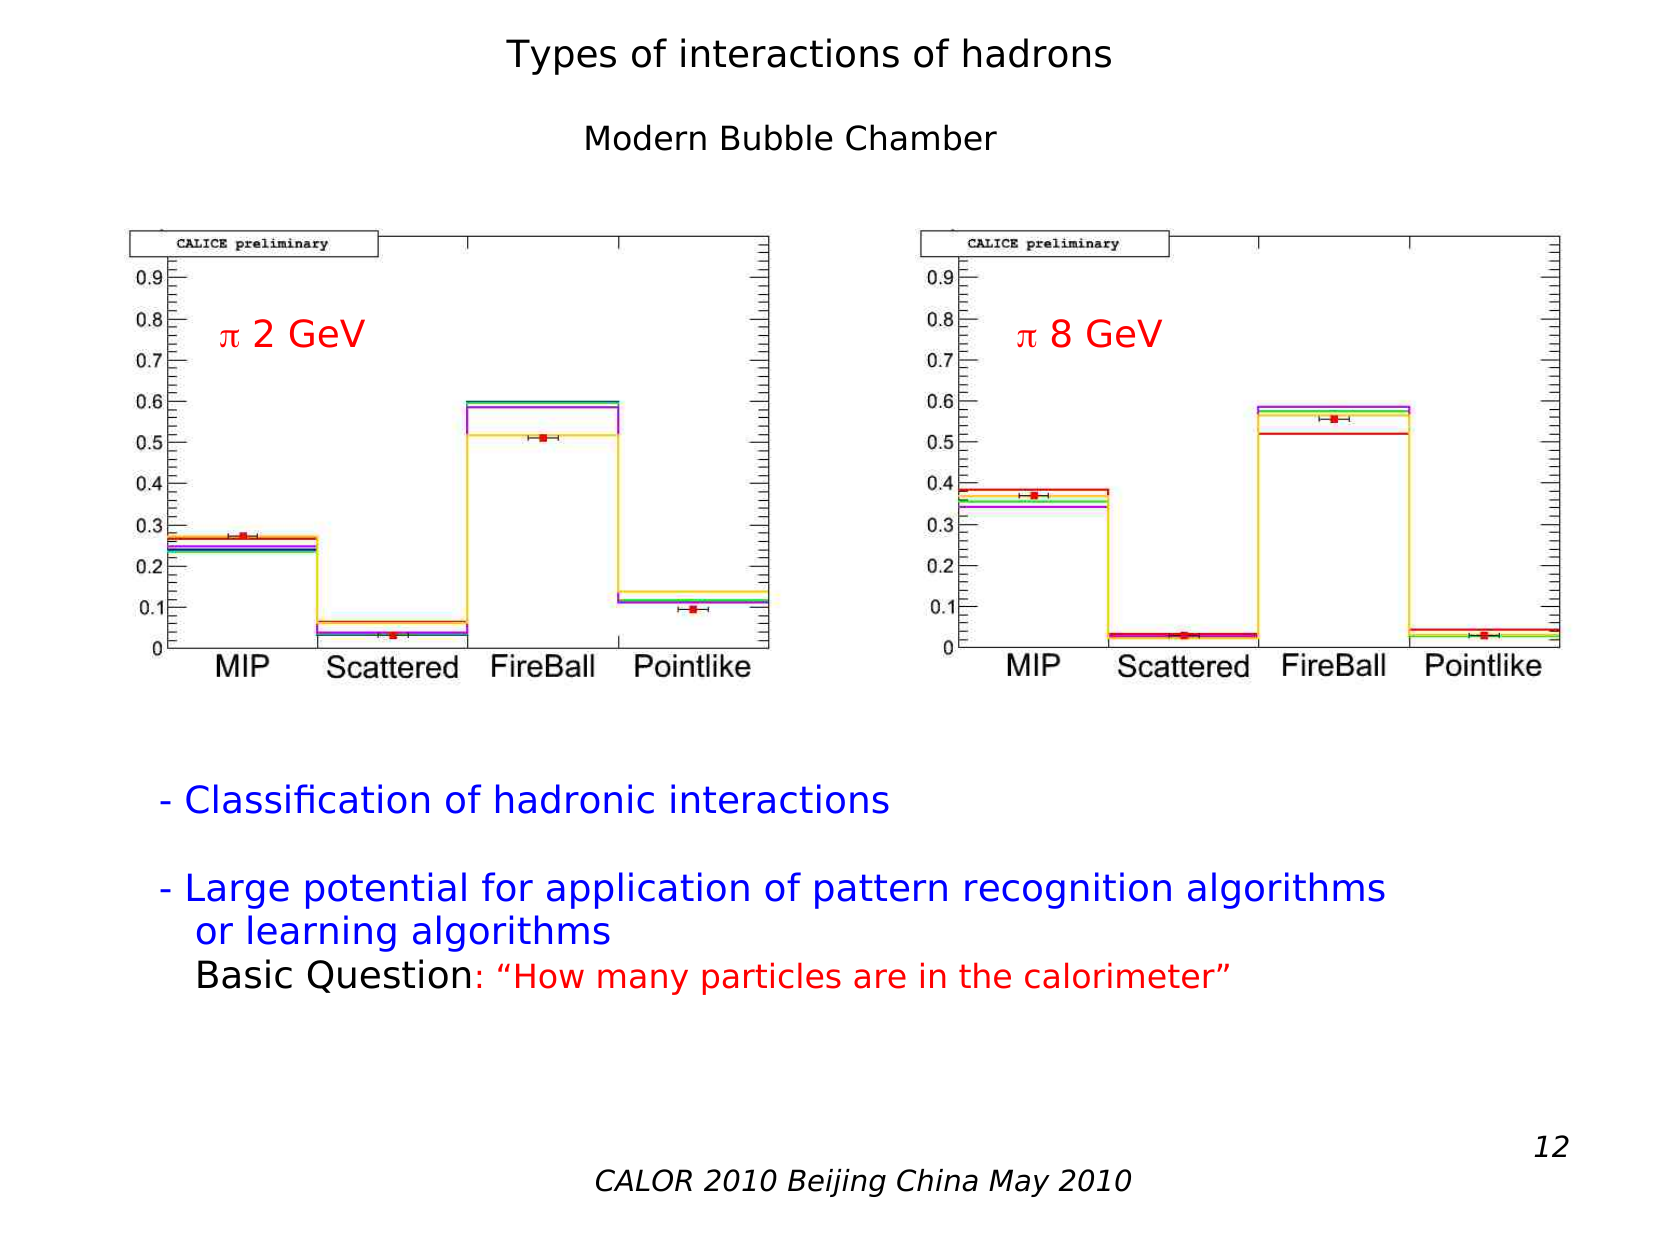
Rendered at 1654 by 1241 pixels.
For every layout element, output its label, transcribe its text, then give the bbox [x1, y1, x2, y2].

picture [846, 211, 1597, 719]
text_box π 2 GeV [204, 304, 468, 364]
picture [55, 211, 806, 720]
text_box π 8 GeV [1002, 304, 1266, 364]
text_box Types of interactions of hadrons [491, 25, 1129, 85]
text_box Modern Bubble Chamber [568, 112, 1013, 166]
text_box - Classification of hadronic interactions - Large potential for application of pattern recognition algorithms or learning algorithms Basic Question: “How many particles are in the calorimeter” [144, 771, 1403, 1043]
